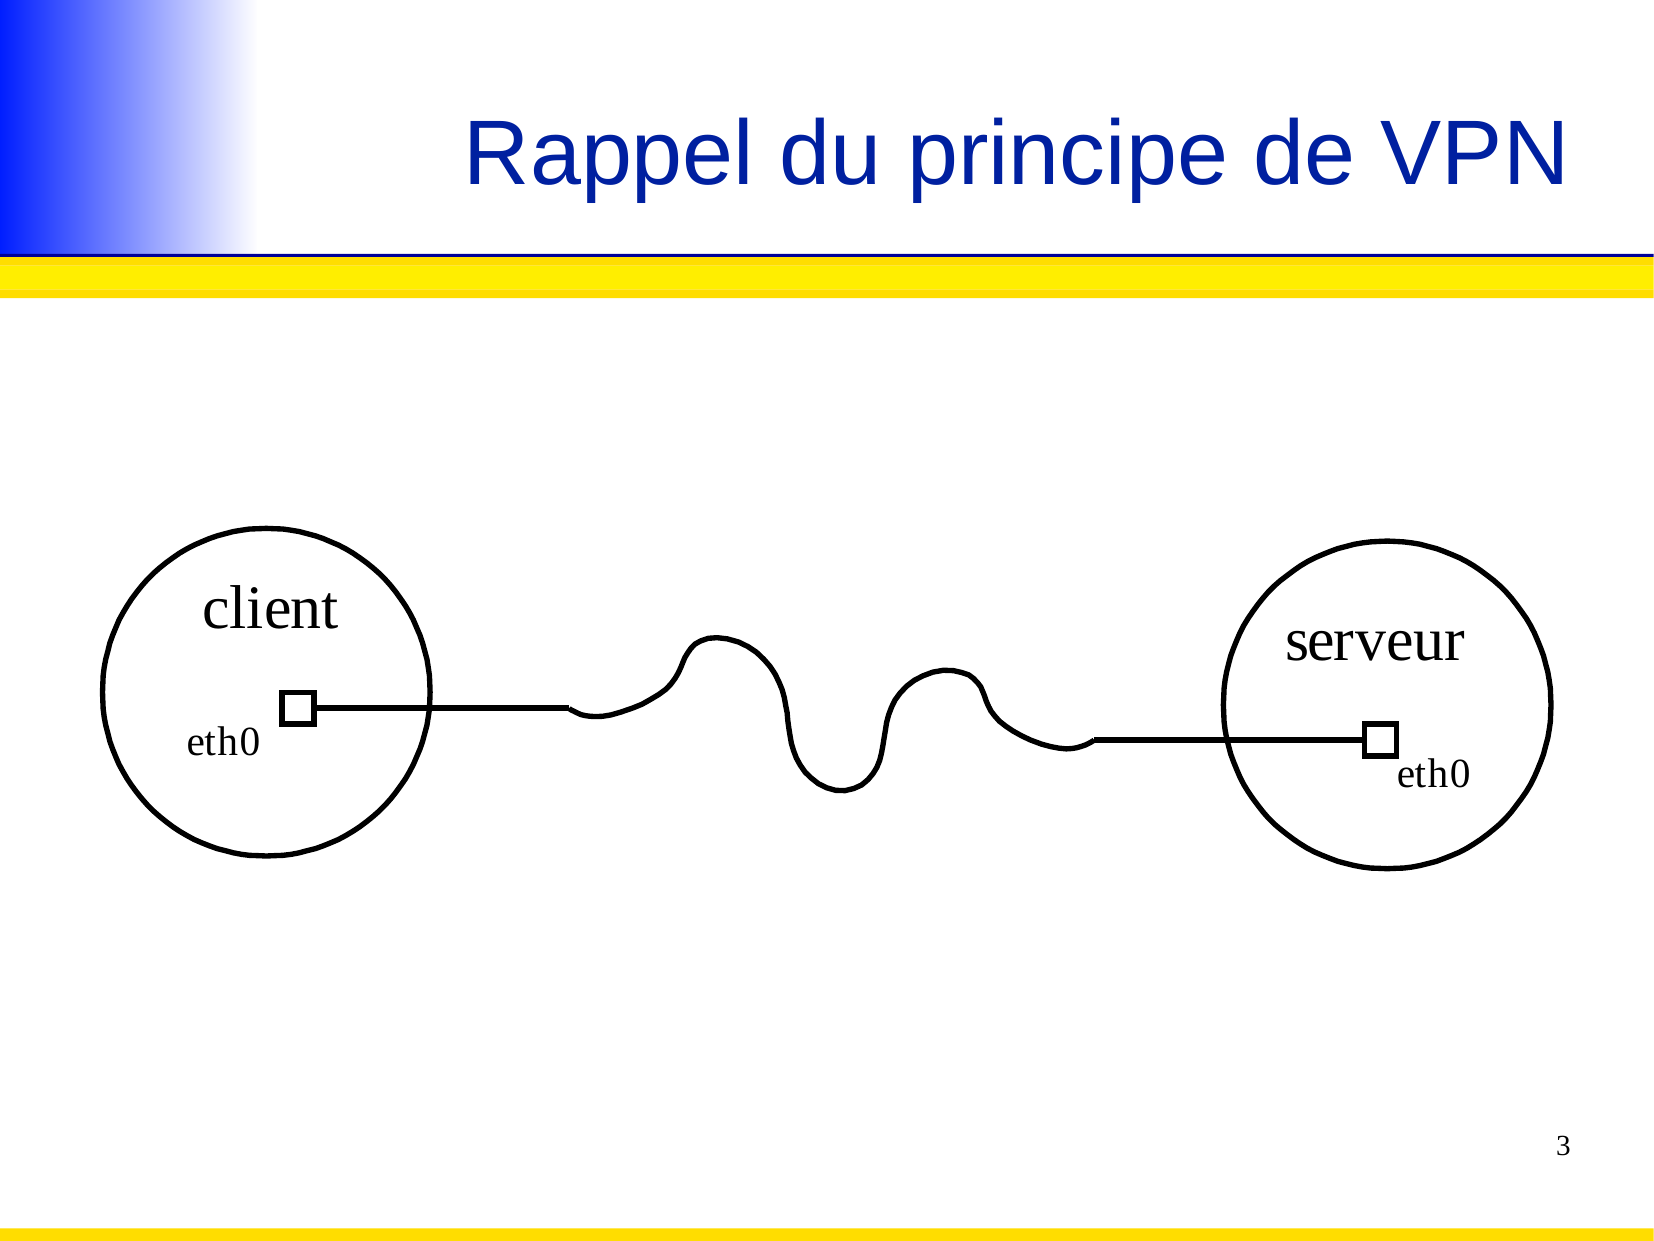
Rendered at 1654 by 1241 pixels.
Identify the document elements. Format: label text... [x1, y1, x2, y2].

title Rappel du principe de VPN [372, 49, 1571, 257]
picture [82, 508, 1571, 889]
